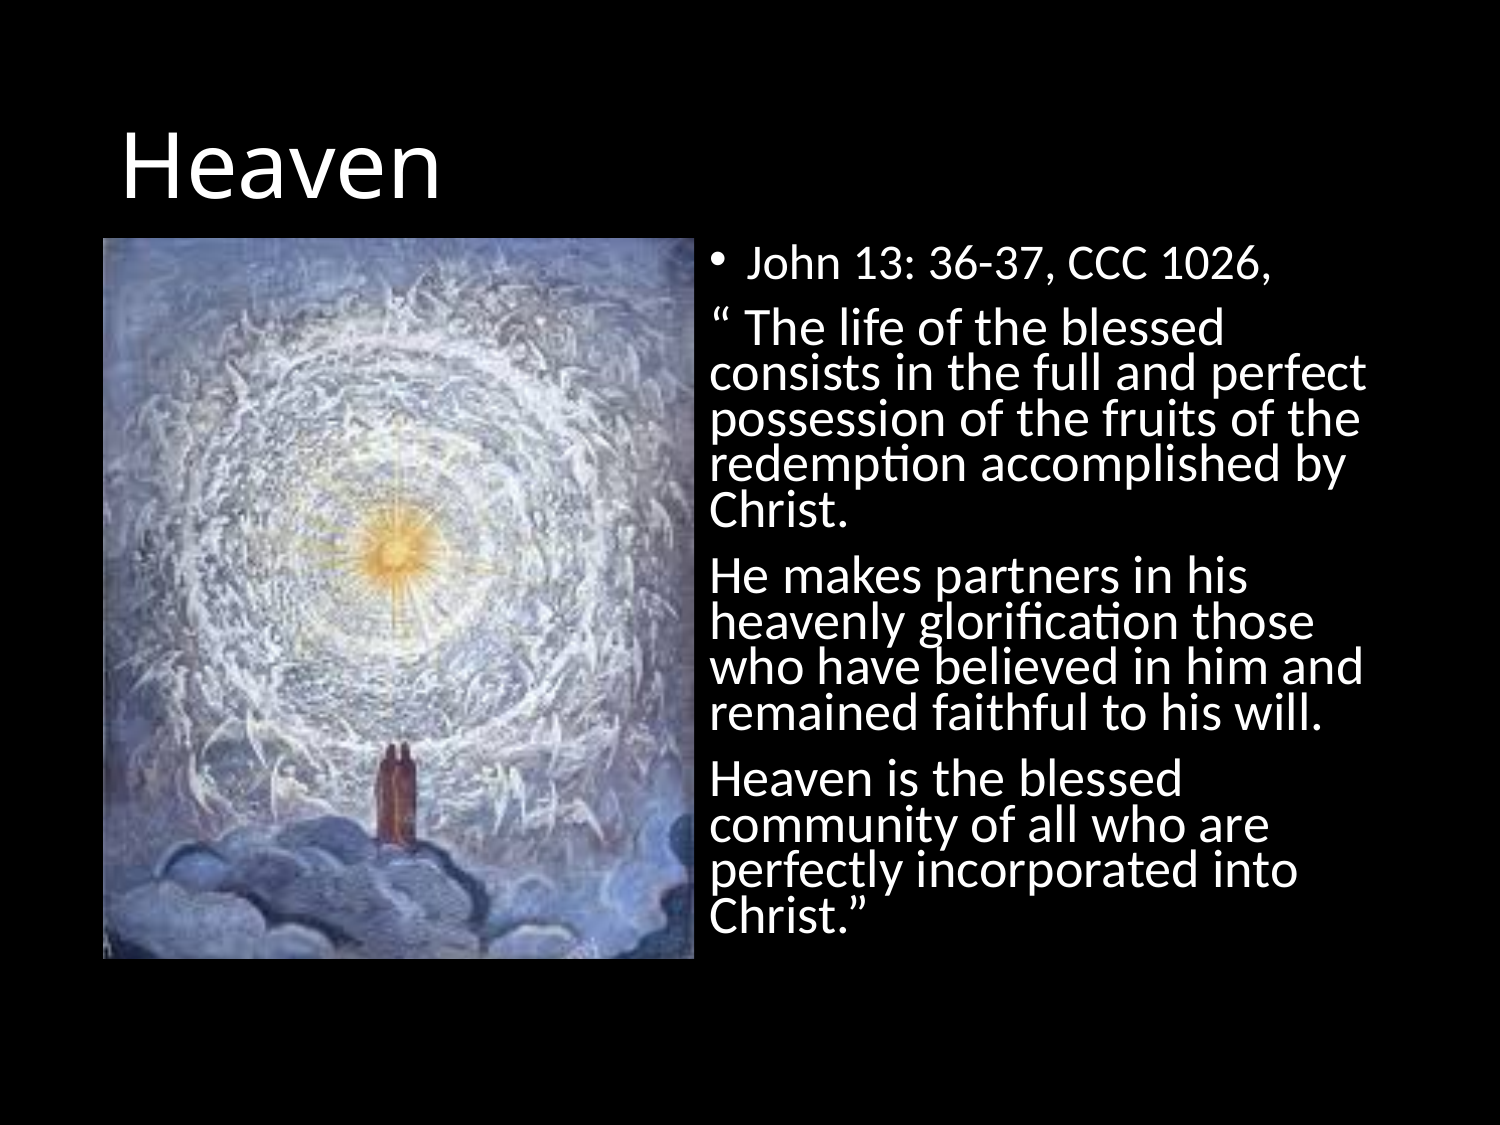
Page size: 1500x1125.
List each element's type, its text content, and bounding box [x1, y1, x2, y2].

list John 13: 36-37, CCC 1026, “ The life of the blessed consists in the full and perfect possession of the fruits of the redemption accomplished by Christ. He makes partners in his heavenly glorification those who have believed in him and remained faithful to his will. Heaven is the blessed community of all who are perfectly incorporated into Christ.” [694, 238, 1397, 1014]
title Heaven [103, 59, 1397, 238]
picture [103, 238, 695, 959]
